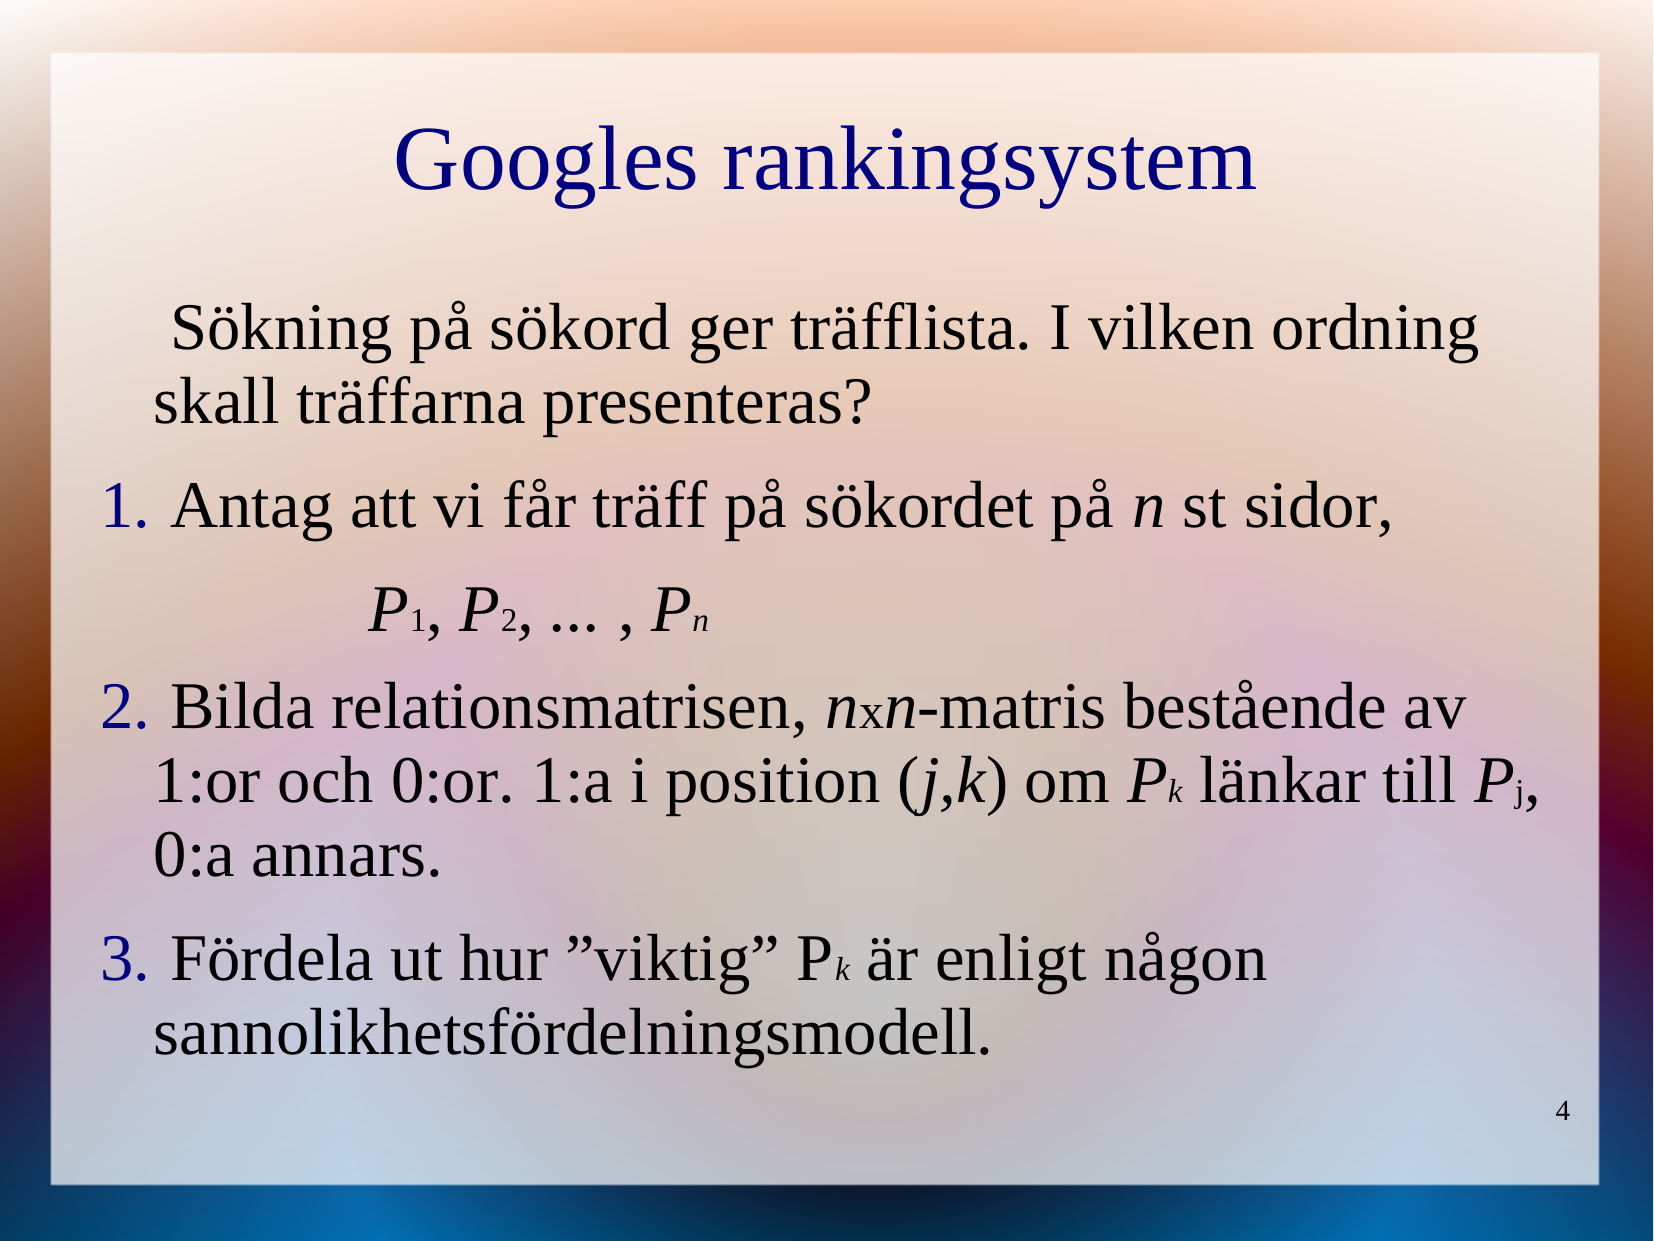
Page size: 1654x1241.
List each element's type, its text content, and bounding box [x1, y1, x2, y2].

picture [0, 0, 1654, 1241]
title Googles rankingsystem [82, 55, 1571, 263]
list Sökning på sökord ger träfflista. I vilken ordning skall träffarna presenteras? Antag att vi får träff på sökordet på n st sidor, P1, P2, ... , Pn Bilda relationsmatrisen, nxn-matris bestående av 1:or och 0:or. 1:a i position (j,k) om Pk länkar till Pj, 0:a annars. Fördela ut hur ”viktig” Pk är enligt någon sannolikhetsfördelningsmodell. [82, 290, 1571, 1070]
